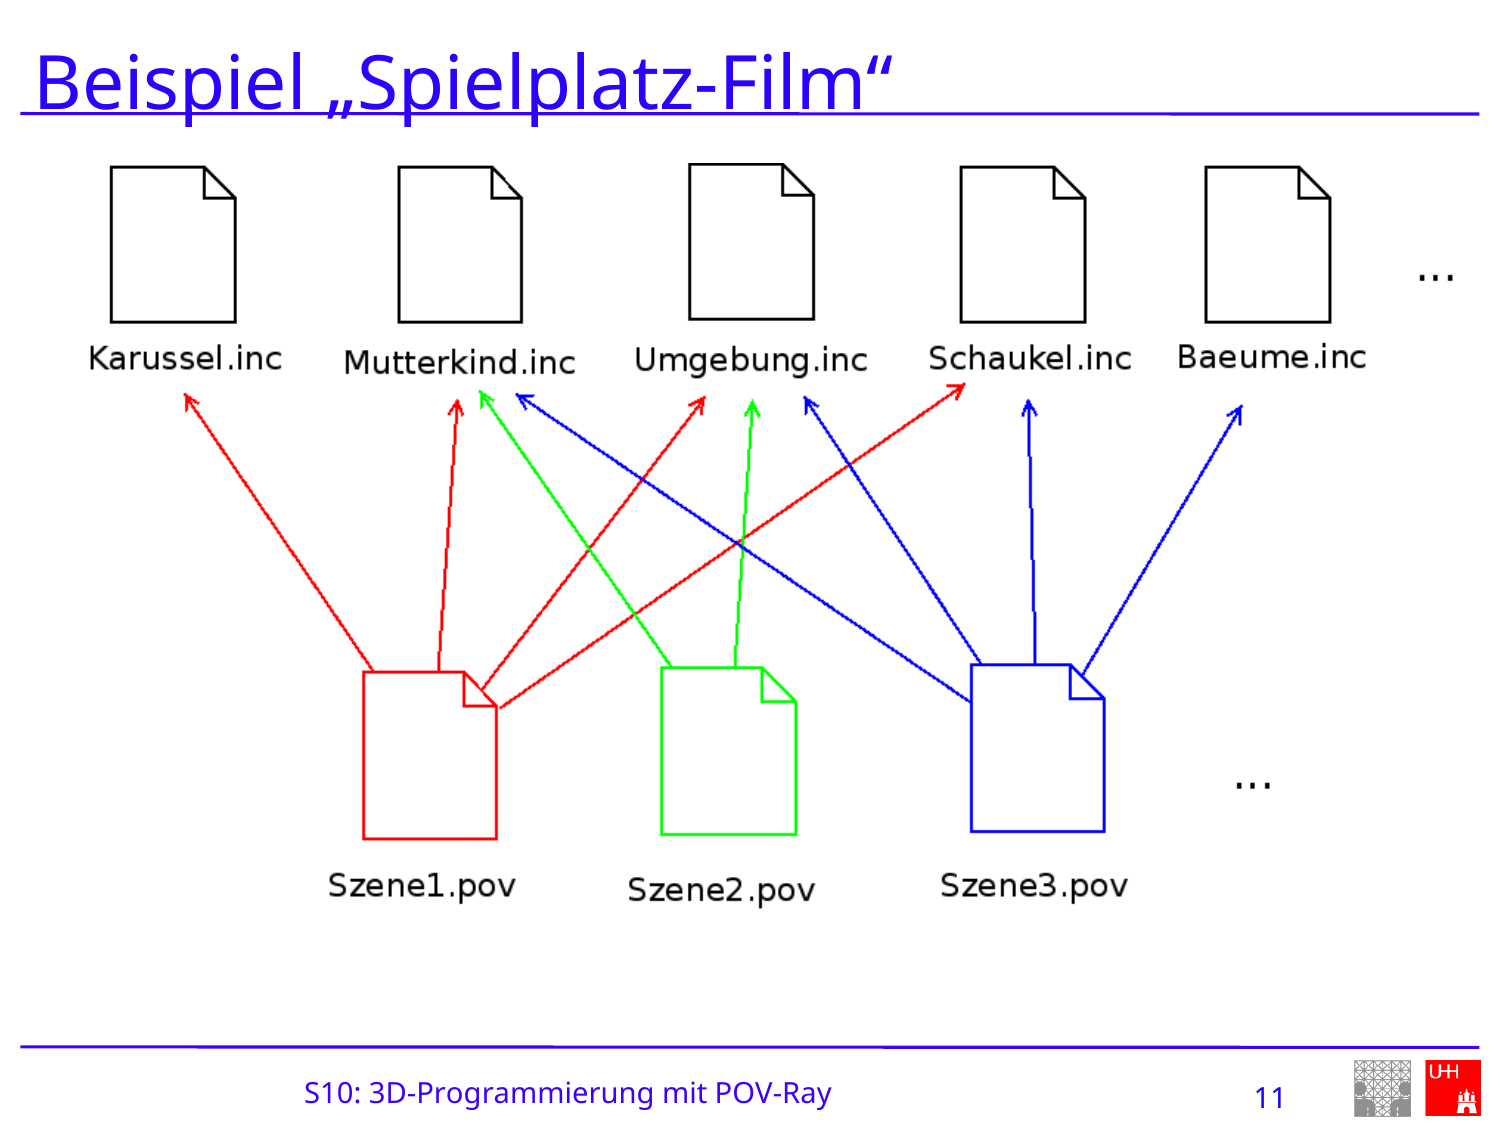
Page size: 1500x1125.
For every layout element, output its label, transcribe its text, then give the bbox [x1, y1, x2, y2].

title Beispiel „Spielplatz-Film“ [29, 0, 1477, 176]
picture [88, 163, 1460, 975]
picture [1422, 1058, 1483, 1119]
picture [1352, 1058, 1414, 1119]
